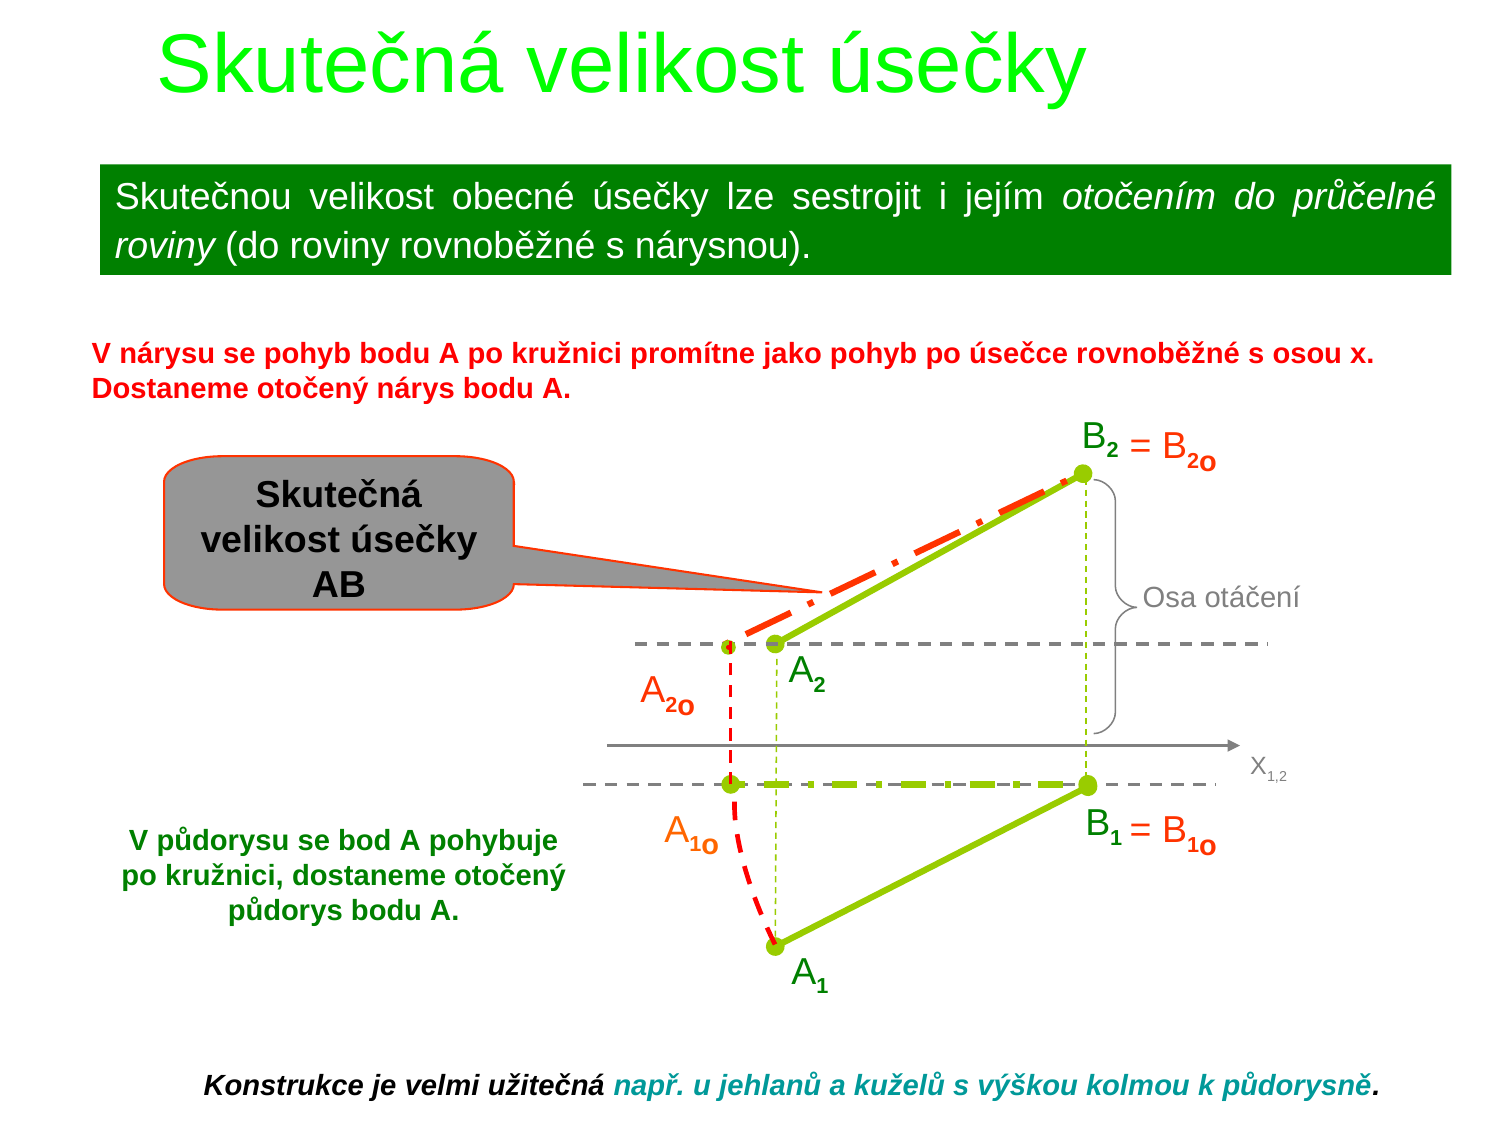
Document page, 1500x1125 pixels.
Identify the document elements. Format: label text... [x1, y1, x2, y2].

text_box = B1o [1114, 785, 1282, 869]
title Skutečná velikost úsečky [9, 0, 1236, 119]
text_box A1 [776, 939, 844, 1006]
text_box X1,2 [1235, 742, 1302, 792]
text_box A2 [773, 637, 841, 705]
text_box B2 [1066, 412, 1114, 470]
text_box A1o [649, 784, 763, 869]
text_box V nárysu se pohyb bodu A po kružnici promítne jako pohyb po úsečce rovnoběžné s osou x. Dostaneme otočený nárys bodu A. [76, 326, 1459, 412]
text_box V půdorysu se bod A pohybuje po kružnici, dostaneme otočený půdorys bodu A. [100, 813, 588, 934]
text_box B1 [1070, 790, 1114, 858]
text_box A2o [625, 645, 739, 729]
text_box Konstrukce je velmi užitečná např. u jehlanů a kuželů s výškou kolmou k půdorysně. [183, 1058, 1402, 1109]
text_box Skutečnou velikost obecné úsečky lze sestrojit i jejím otočením do průčelné roviny (do roviny rovnoběžné s nárysnou). [100, 164, 1452, 275]
text_box Skutečná velikost úsečky AB [164, 456, 823, 610]
text_box Osa otáčení [1114, 571, 1329, 622]
text_box = B2o [1114, 412, 1270, 485]
